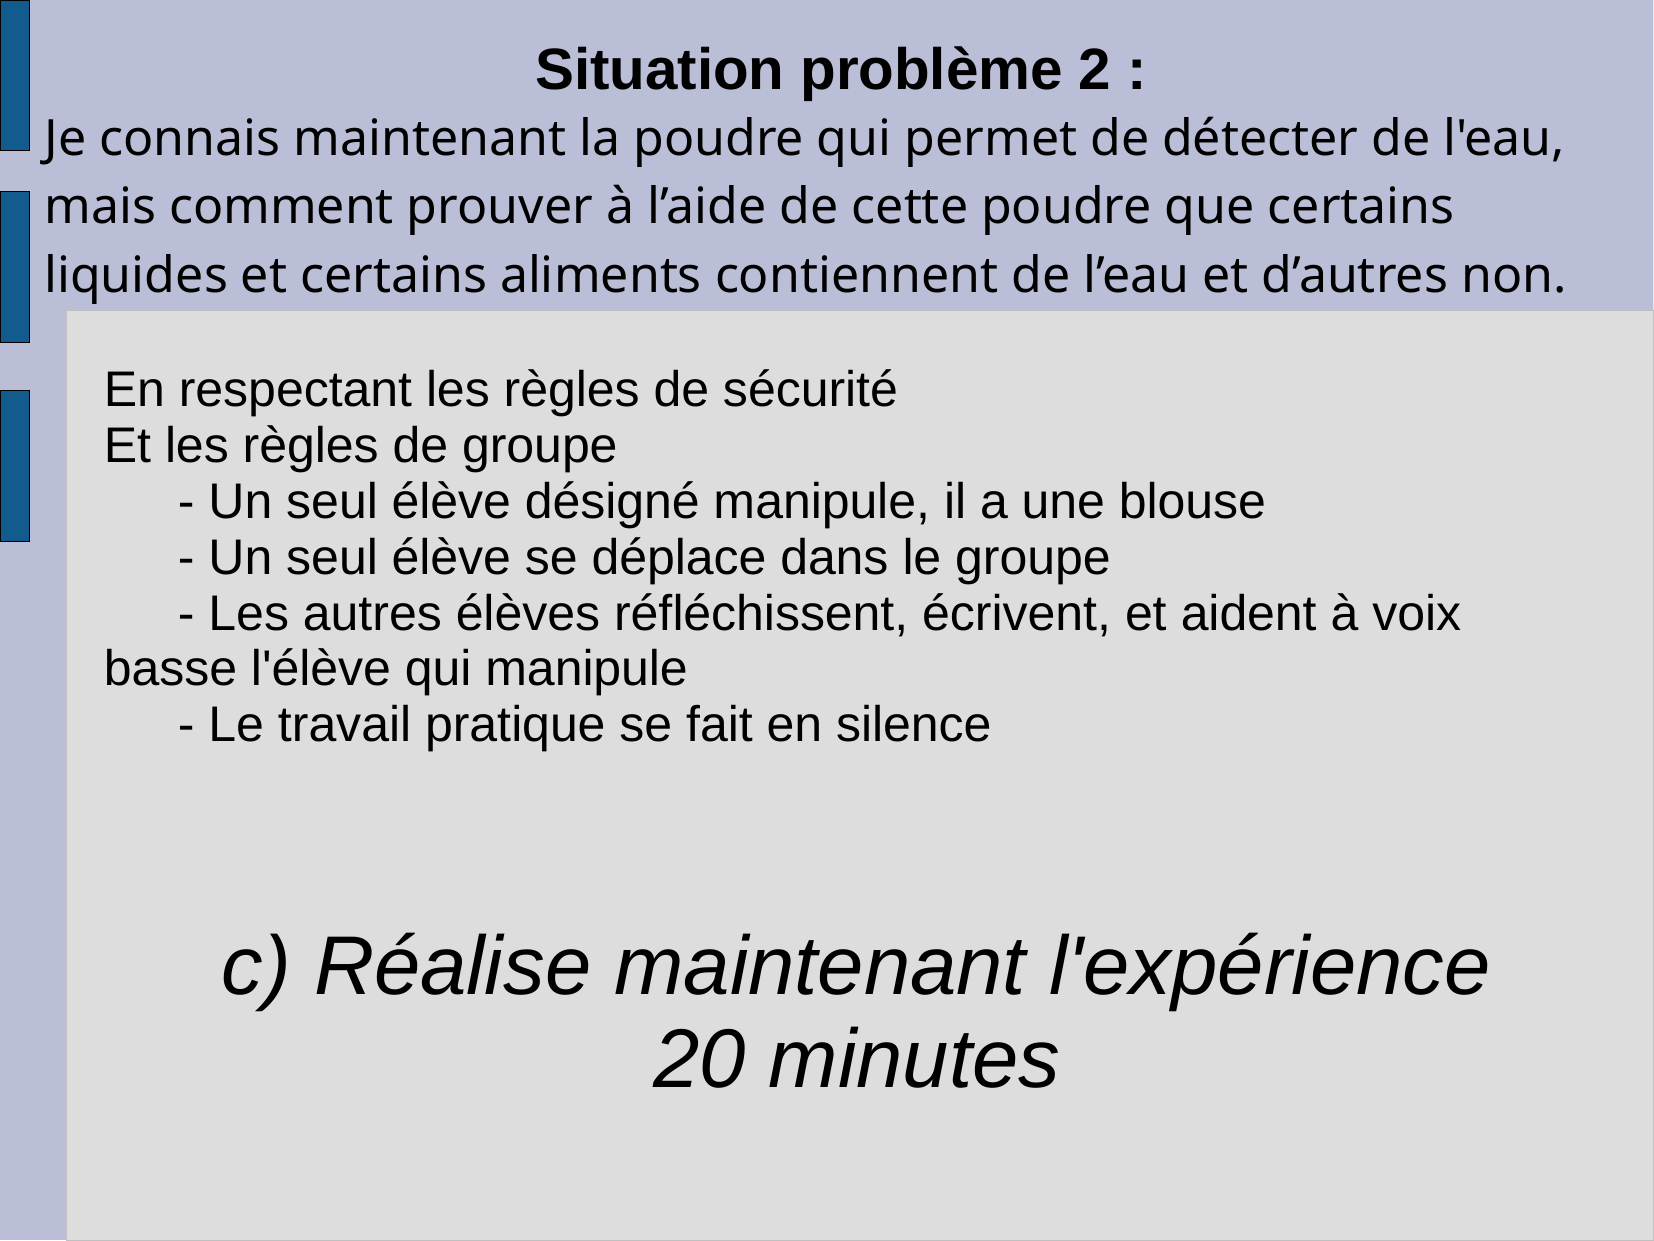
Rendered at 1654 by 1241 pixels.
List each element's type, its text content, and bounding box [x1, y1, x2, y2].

text_box En respectant les règles de sécurité Et les règles de groupe - Un seul élève désigné manipule, il a une blouse - Un seul élève se déplace dans le groupe - Les autres élèves réfléchissent, écrivent, et aident à voix basse l'élève qui manipule - Le travail pratique se fait en silence c) Réalise maintenant l'expérience 20 minutes [89, 354, 1625, 1113]
text_box Situation problème 2 : Je connais maintenant la poudre qui permet de détecter de l'eau, mais comment prouver à l’aide de cette poudre que certains liquides et certains aliments contiennent de l’eau et d’autres non. [29, 29, 1654, 321]
